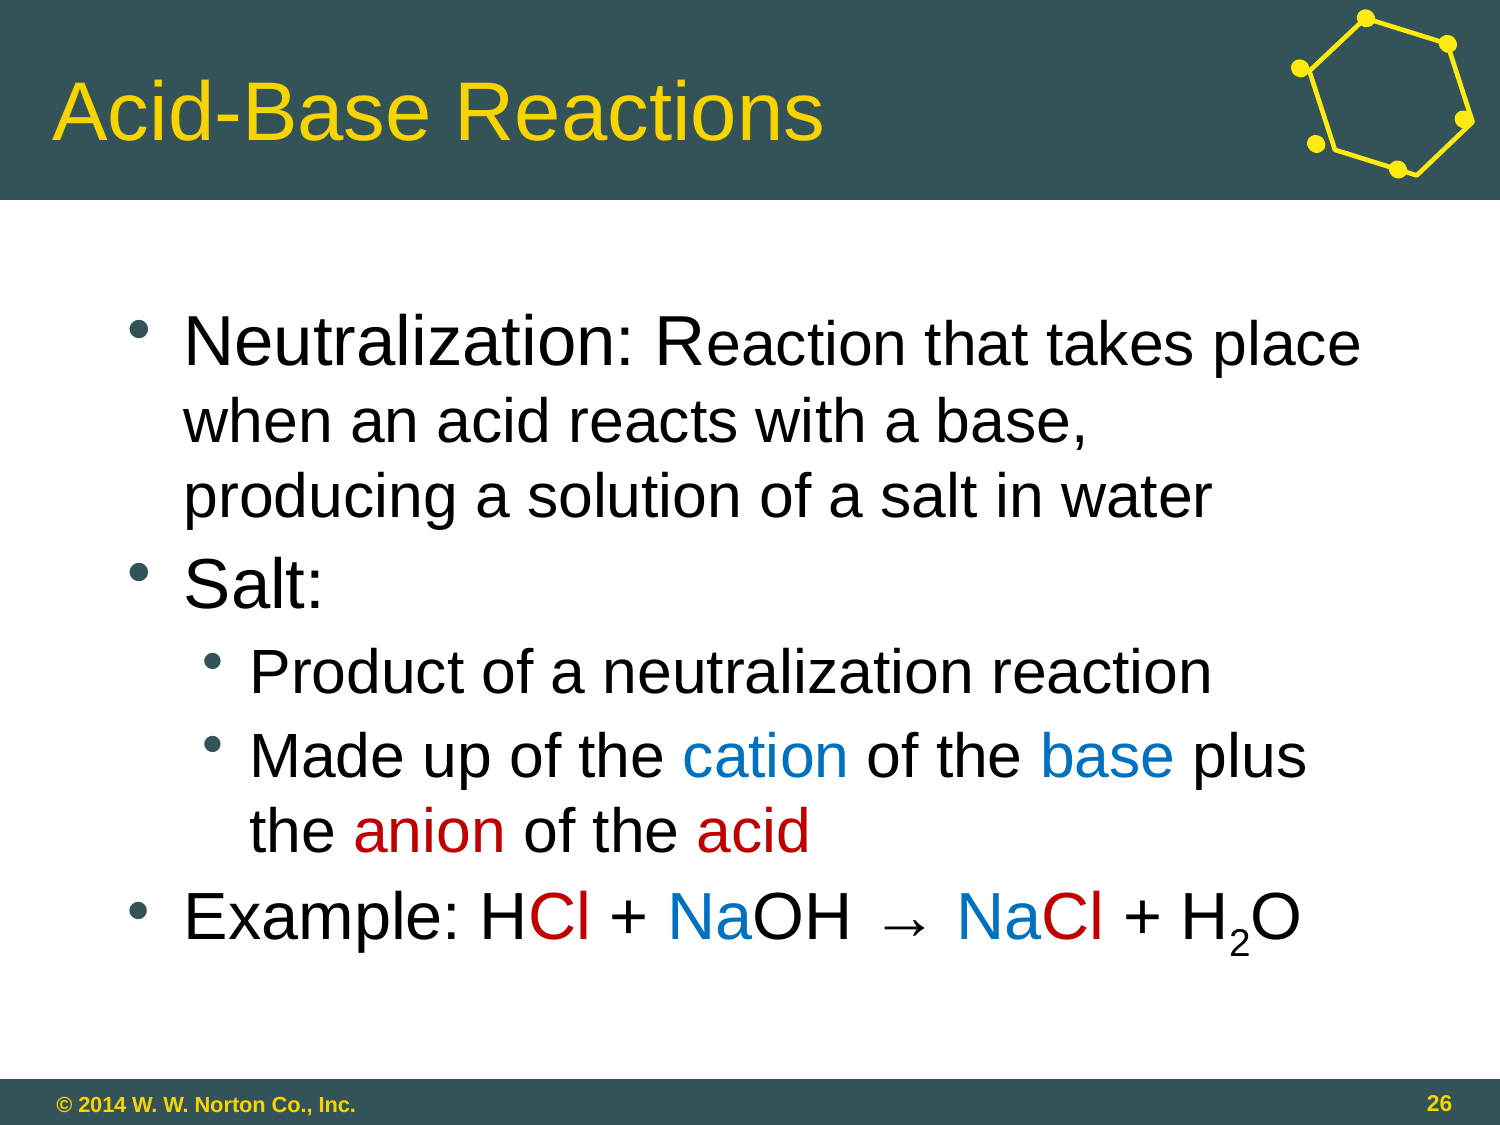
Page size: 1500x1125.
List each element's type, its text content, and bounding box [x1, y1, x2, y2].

list Neutralization: Reaction that takes place when an acid reacts with a base, producing a solution of a salt in water Salt: Product of a neutralization reaction Made up of the cation of the base plus the anion of the acid Example: HCl + NaOH → NaCl + H2O [112, 287, 1388, 975]
title Acid-Base Reactions [37, 19, 1118, 195]
slide_number <number> [1408, 1085, 1468, 1120]
